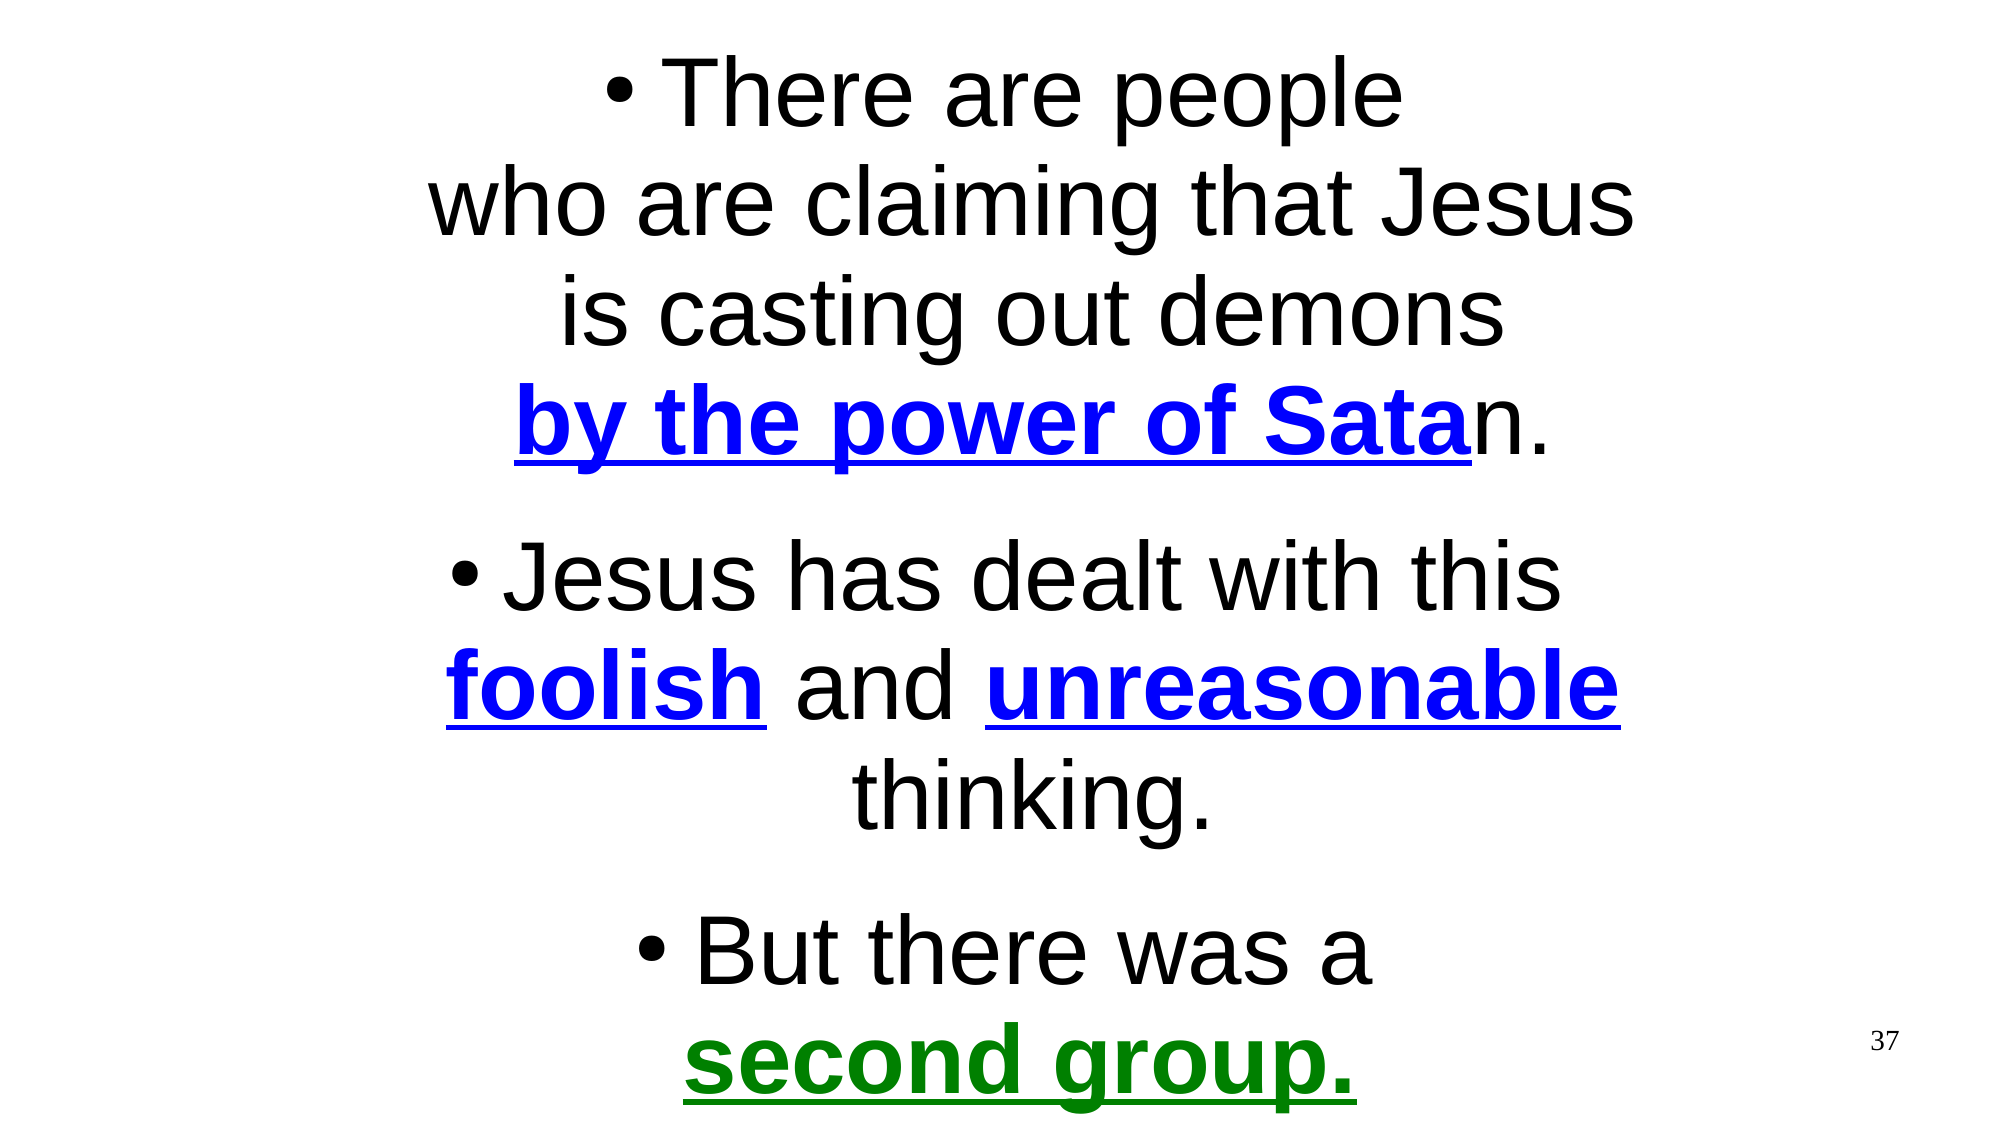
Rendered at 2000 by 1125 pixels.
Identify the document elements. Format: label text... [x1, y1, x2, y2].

list There are people who are claiming that Jesus is casting out demons by the power of Satan. Jesus has dealt with this foolish and unreasonable thinking. But there was a second group. [37, 37, 1988, 1125]
